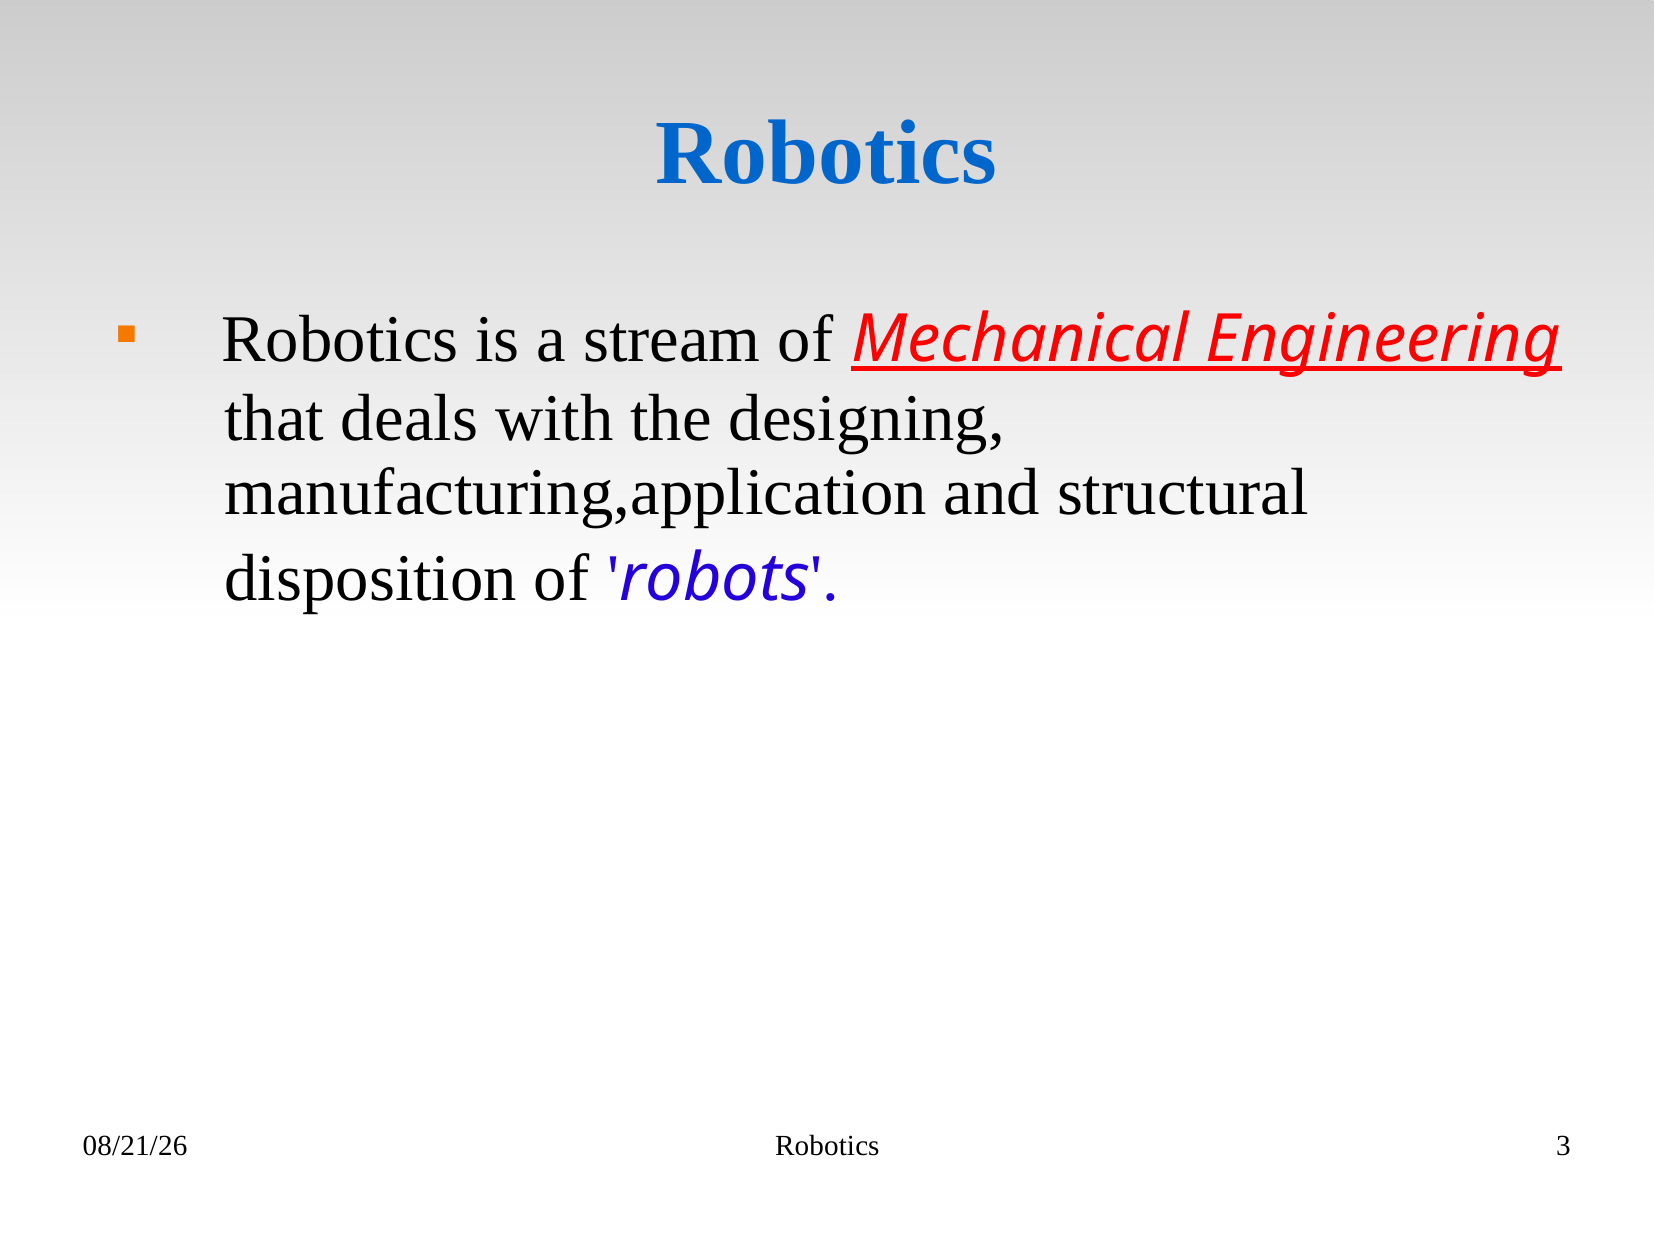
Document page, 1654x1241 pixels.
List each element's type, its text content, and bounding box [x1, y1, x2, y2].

title Robotics [82, 68, 1571, 237]
list Robotics is a stream of Mechanical Engineering that deals with the designing, manufacturing,application and structural disposition of 'robots'. [82, 290, 1571, 1109]
